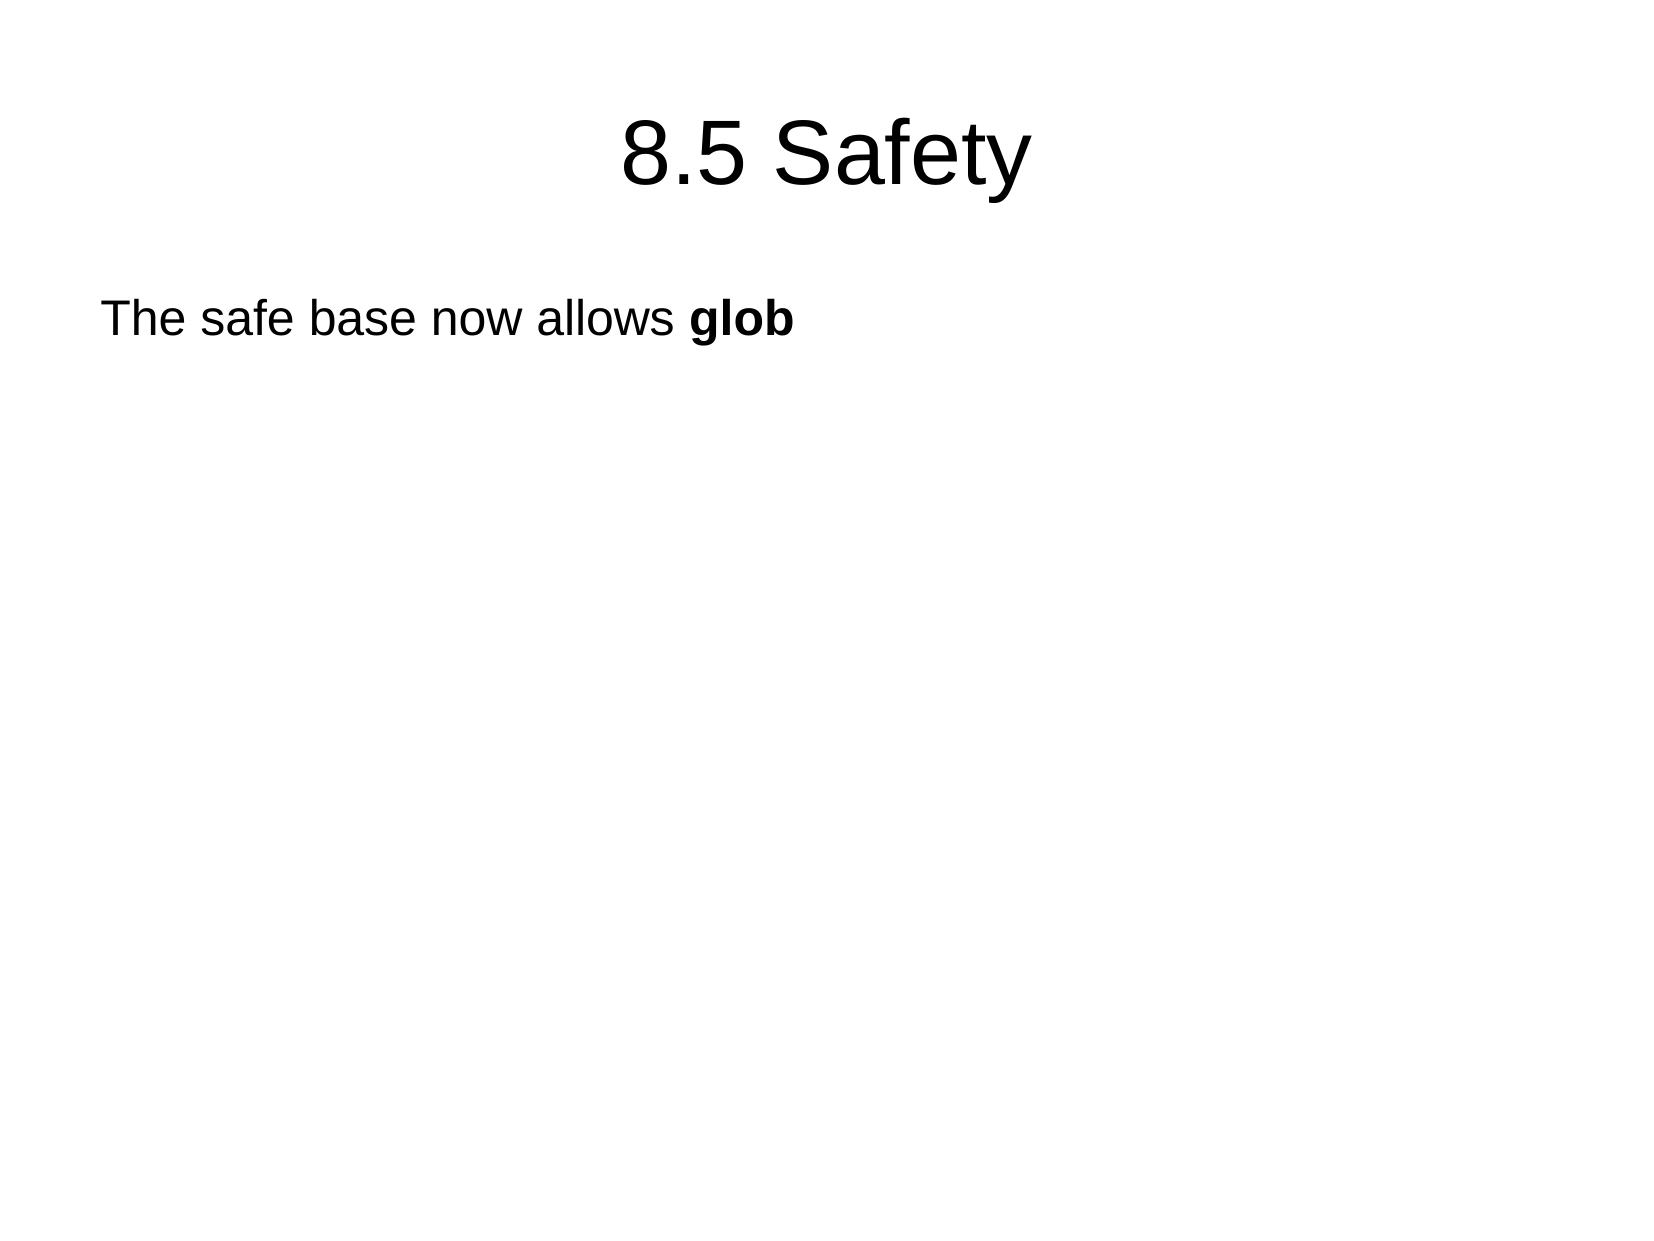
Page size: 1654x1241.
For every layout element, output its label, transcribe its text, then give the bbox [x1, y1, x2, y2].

list The safe base now allows glob [82, 290, 1571, 1201]
title 8.5 Safety [82, 56, 1571, 250]
